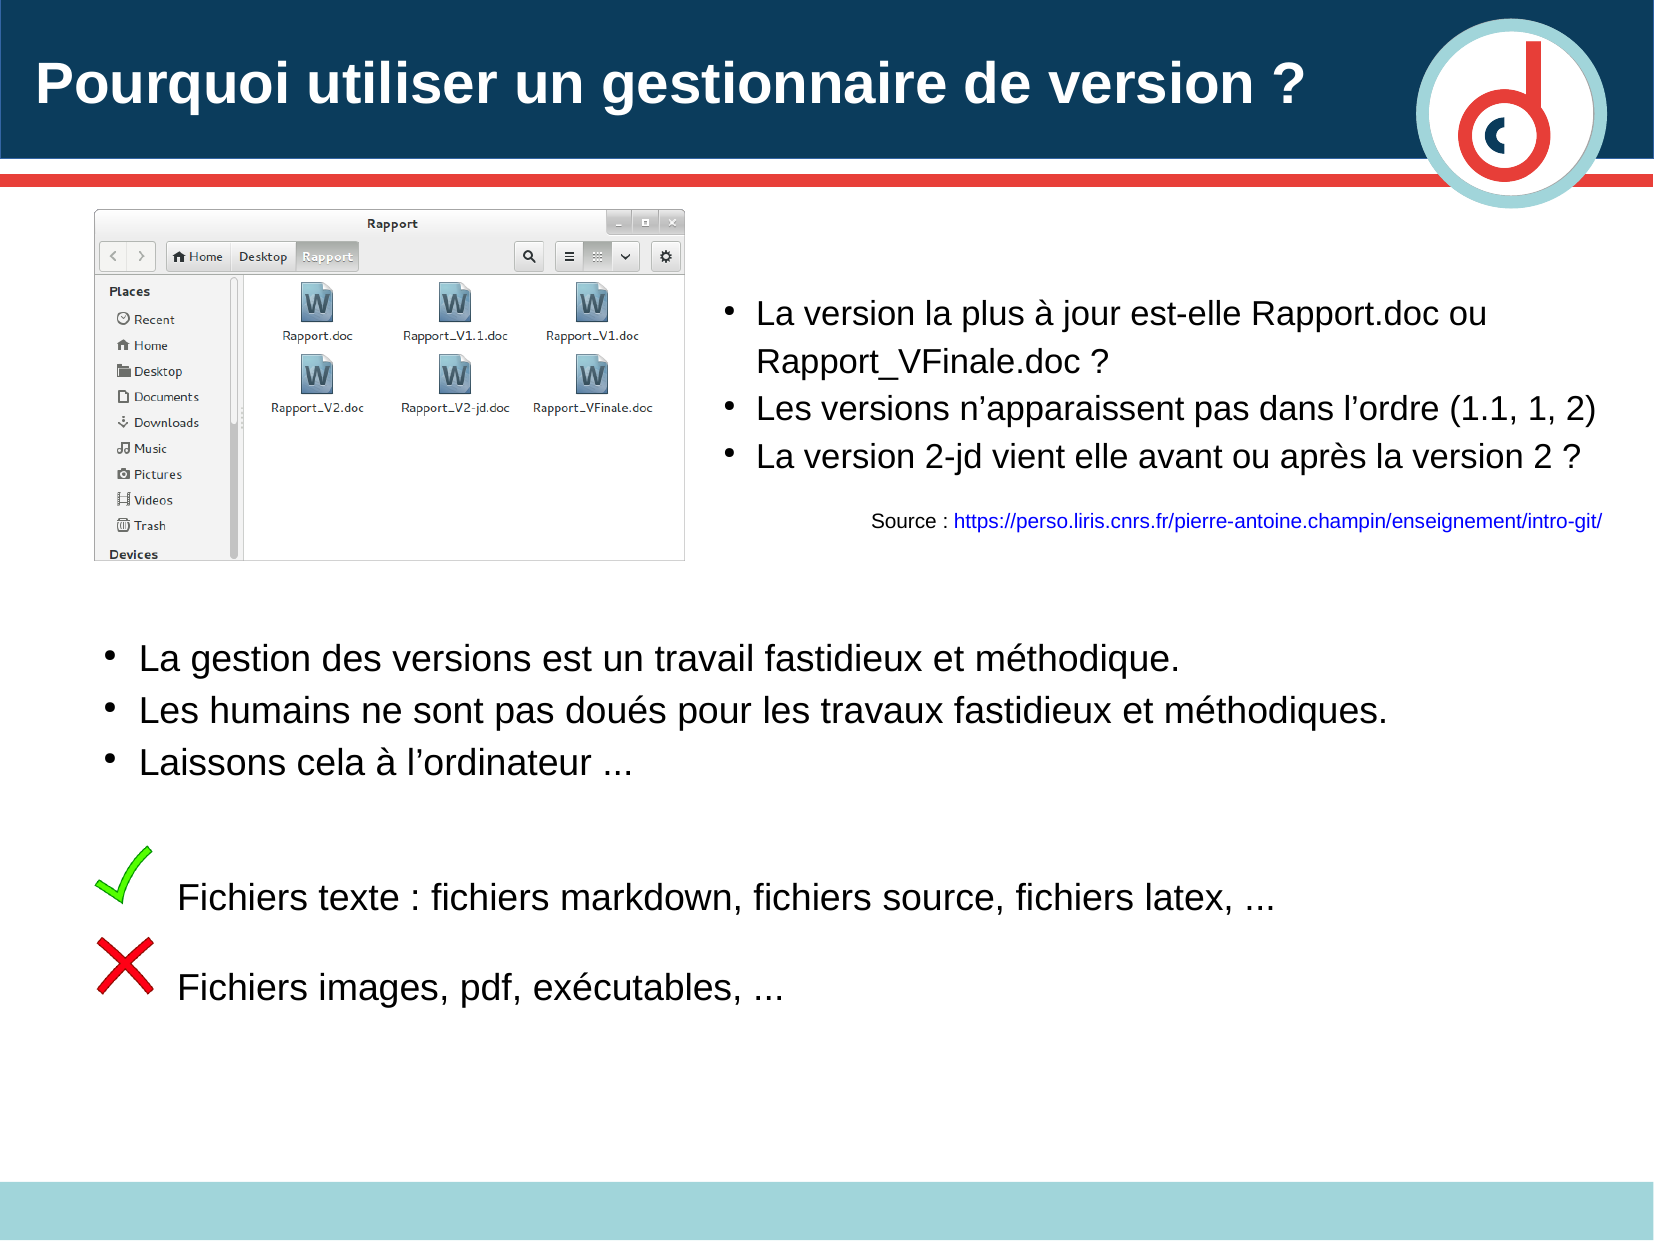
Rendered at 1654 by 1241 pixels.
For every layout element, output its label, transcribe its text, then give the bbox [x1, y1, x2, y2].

text_box Source : https://perso.liris.cnrs.fr/pierre-antoine.champin/enseignement/intro-git/ [856, 501, 1624, 541]
text_box La gestion des versions est un travail fastidieux et méthodique. Les humains ne sont pas doués pour les travaux fastidieux et méthodiques. Laissons cela à l’ordinateur ... Fichiers texte : fichiers markdown, fichiers source, fichiers latex, ... Fichiers images, pdf, exécutables, ... [88, 620, 1595, 1152]
picture [94, 838, 154, 910]
text_box La version la plus à jour est-elle Rapport.doc ou Rapport_VFinale.doc ? Les versions n’apparaissent pas dans l’ordre (1.1, 1, 2) La version 2-jd vient elle avant ou après la version 2 ? [708, 277, 1624, 485]
picture [94, 927, 154, 999]
title Pourquoi utiliser un gestionnaire de version ? [35, 11, 1429, 159]
picture [94, 209, 685, 562]
